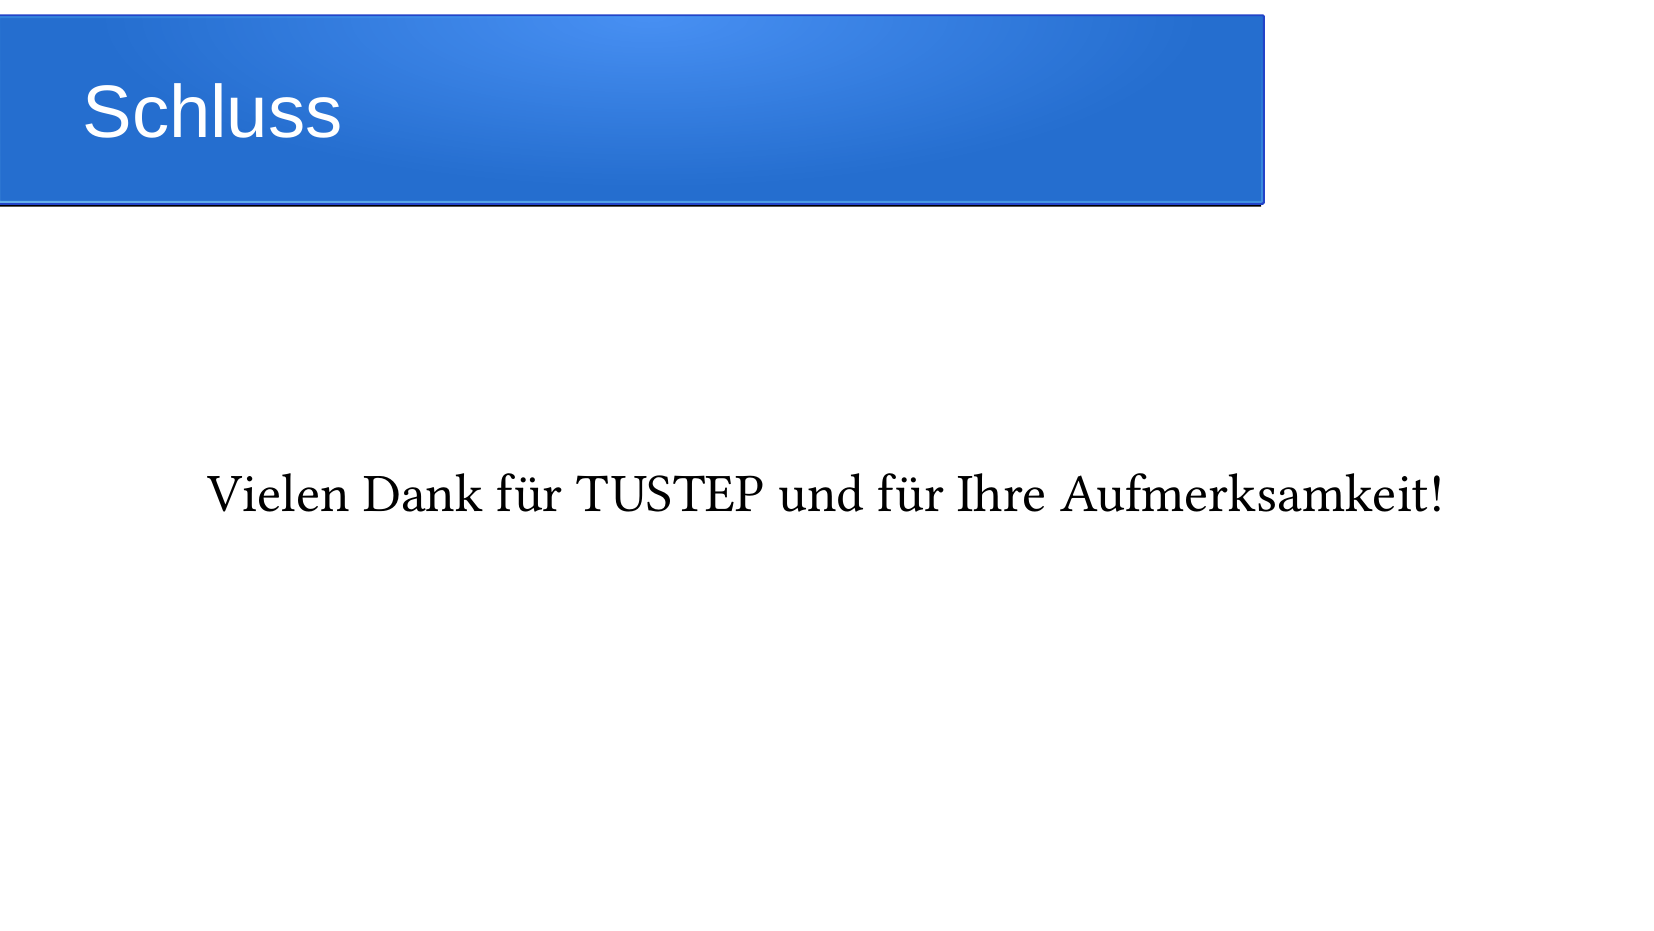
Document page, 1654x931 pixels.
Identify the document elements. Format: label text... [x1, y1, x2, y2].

title Schluss [82, 35, 1235, 189]
list Vielen Dank für TUSTEP und für Ihre Aufmerksamkeit! [82, 224, 1571, 764]
